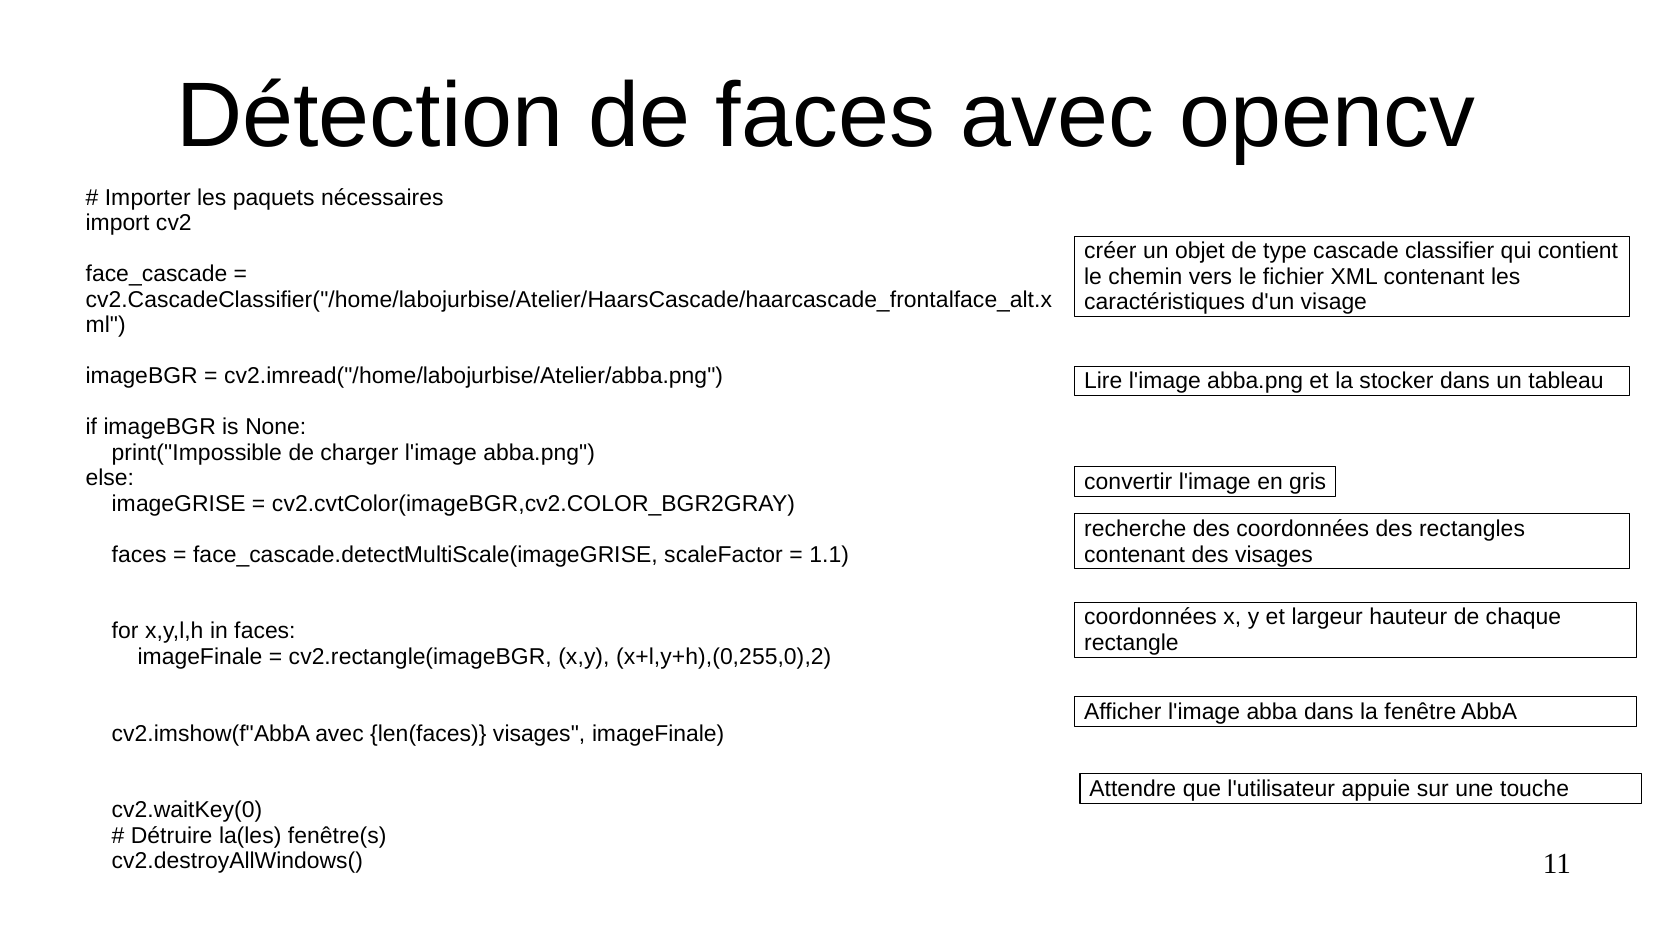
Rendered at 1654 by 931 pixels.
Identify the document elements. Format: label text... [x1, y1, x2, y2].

text_box recherche des coordonnées des rectangles contenant des visages [1074, 513, 1630, 569]
text_box coordonnées x, y et largeur hauteur de chaque rectangle [1074, 602, 1637, 658]
title Détection de faces avec opencv [82, 37, 1571, 193]
text_box # Importer les paquets nécessaires import cv2 face_cascade = cv2.CascadeClassifier("/home/labojurbise/Atelier/HaarsCascade/haarcascade_frontalface_alt.xml") imageBGR = cv2.imread("/home/labojurbise/Atelier/abba.png") if imageBGR is None: print("Impossible de charger l'image abba.png") else: imageGRISE = cv2.cvtColor(imageBGR,cv2.COLOR_BGR2GRAY) faces = face_cascade.detectMultiScale(imageGRISE, scaleFactor = 1.1) for x,y,l,h in faces: imageFinale = cv2.rectangle(imageBGR, (x,y), (x+l,y+h),(0,255,0),2) cv2.imshow(f"AbbA avec {len(faces)} visages", imageFinale) cv2.waitKey(0) # Détruire la(les) fenêtre(s) cv2.destroyAllWindows() [70, 177, 1087, 886]
text_box Lire l'image abba.png et la stocker dans un tableau [1074, 366, 1630, 396]
text_box Afficher l'image abba dans la fenêtre AbbA [1074, 696, 1637, 727]
text_box créer un objet de type cascade classifier qui contient le chemin vers le fichier XML contenant les caractéristiques d'un visage [1074, 236, 1630, 317]
text_box Attendre que l'utilisateur appuie sur une touche [1080, 773, 1642, 804]
text_box convertir l'image en gris [1074, 466, 1336, 497]
